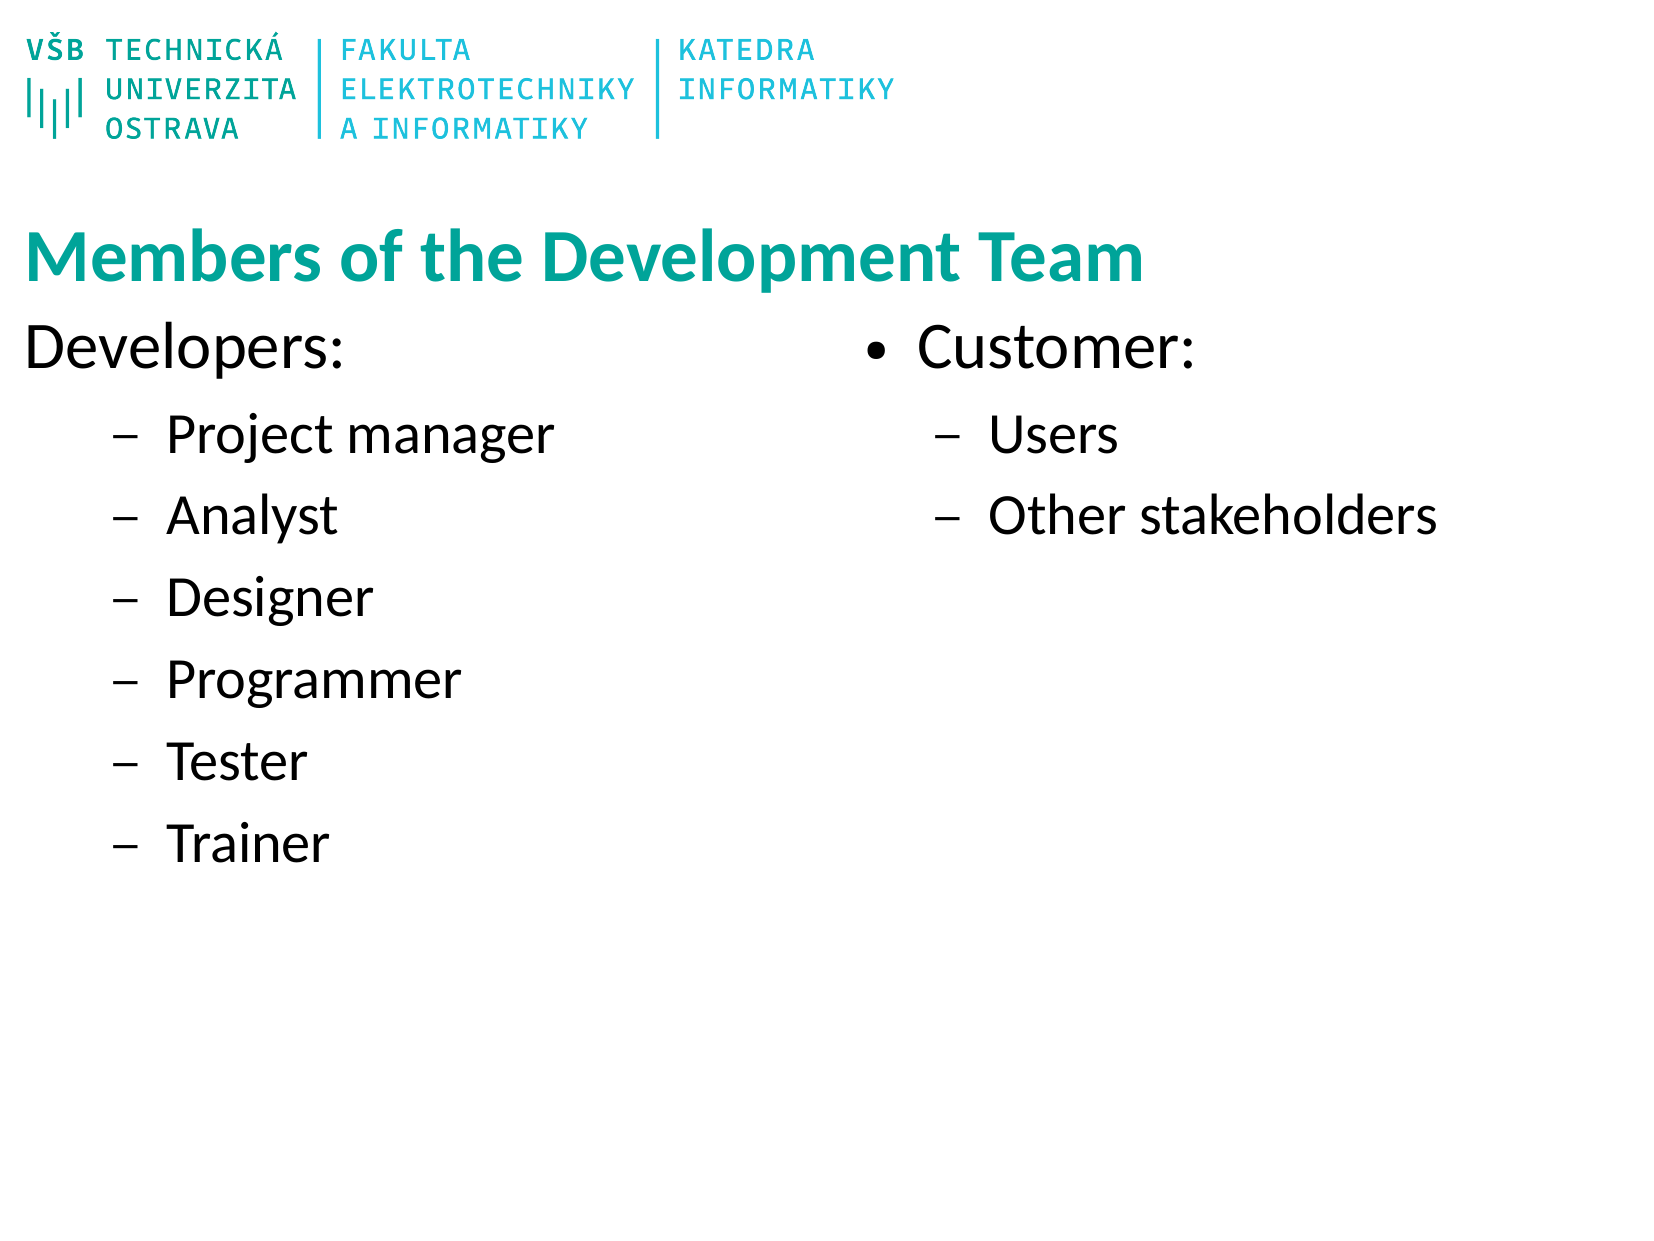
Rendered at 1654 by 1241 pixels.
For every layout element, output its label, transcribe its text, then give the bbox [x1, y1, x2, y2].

picture [26, 31, 894, 139]
title Members of the Development Team [24, 169, 1629, 301]
list Developers: Project manager Analyst Designer Programmer Tester Trainer [24, 318, 808, 1146]
list Customer: Users Other stakeholders [846, 318, 1630, 1146]
